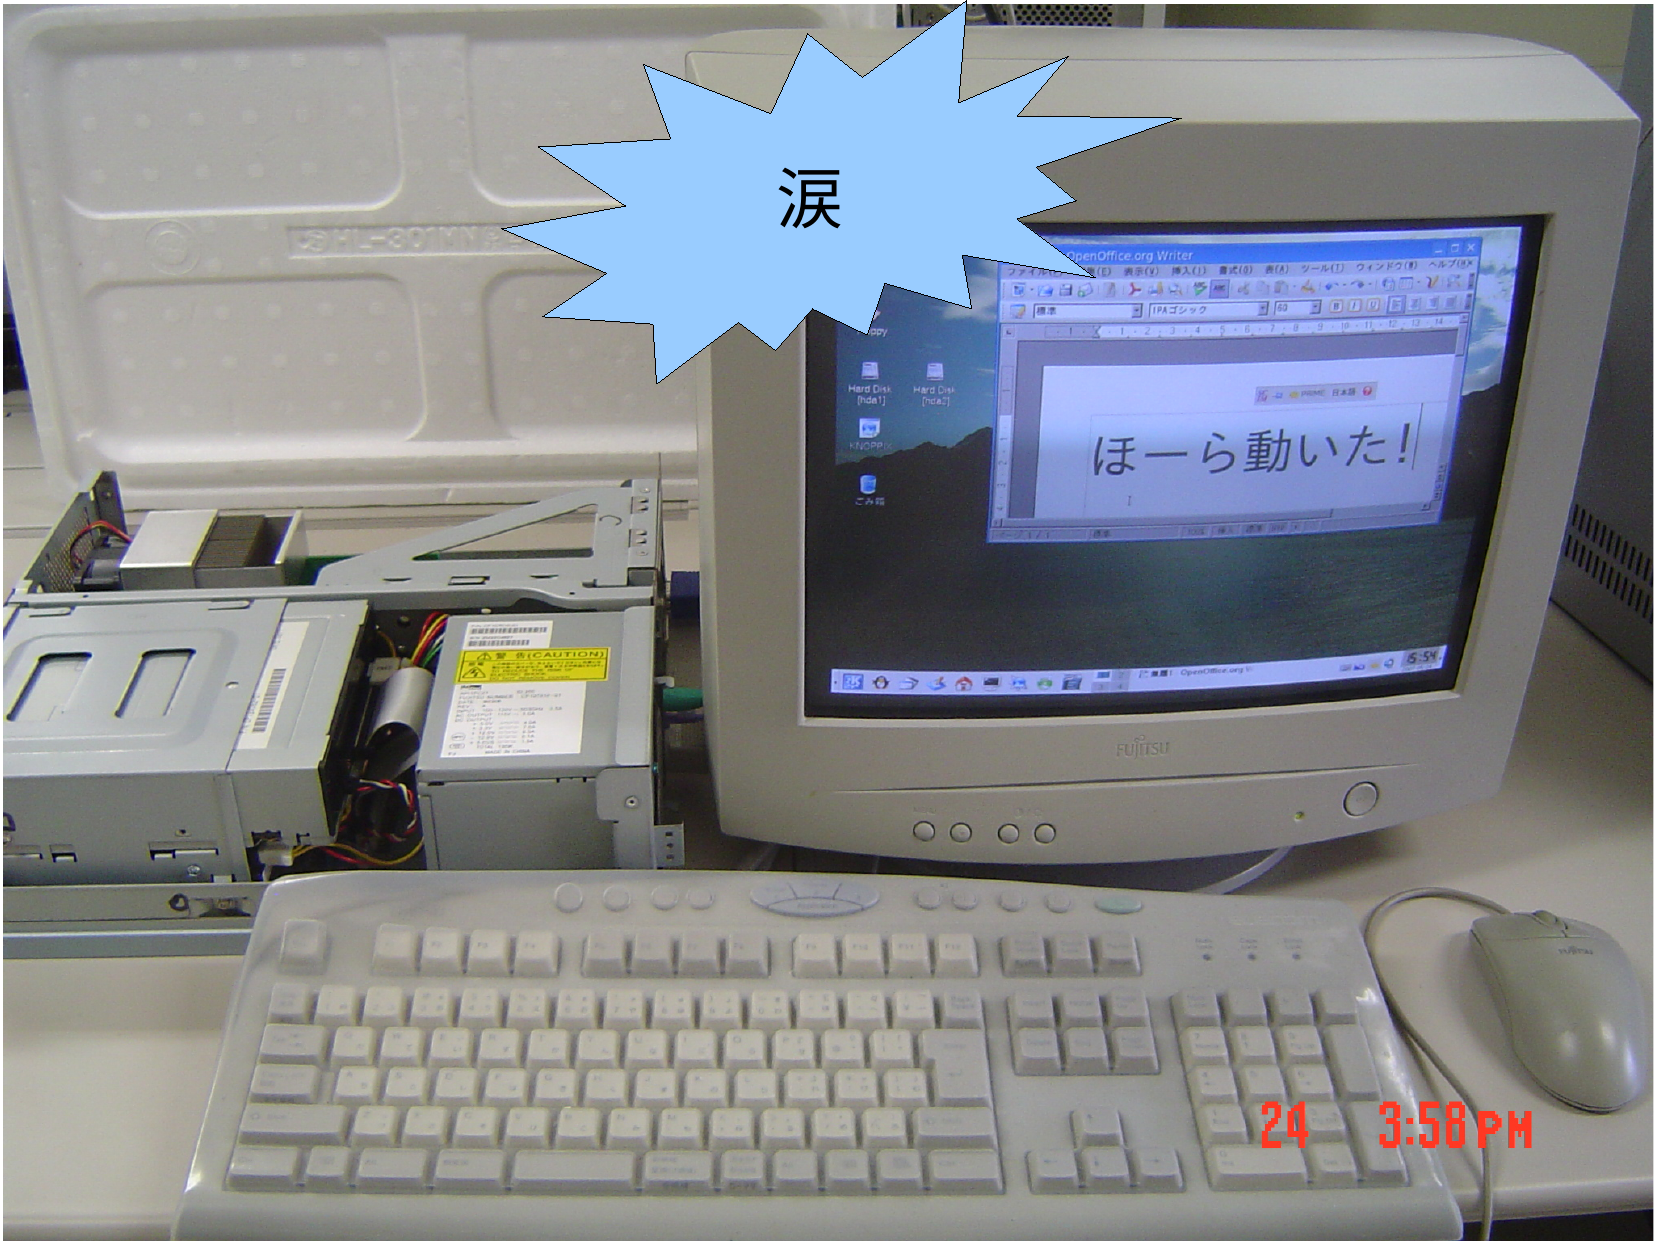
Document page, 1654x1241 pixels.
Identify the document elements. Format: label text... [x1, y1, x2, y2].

text_box 涙 [501, 0, 1182, 384]
picture [3, 4, 1654, 1241]
